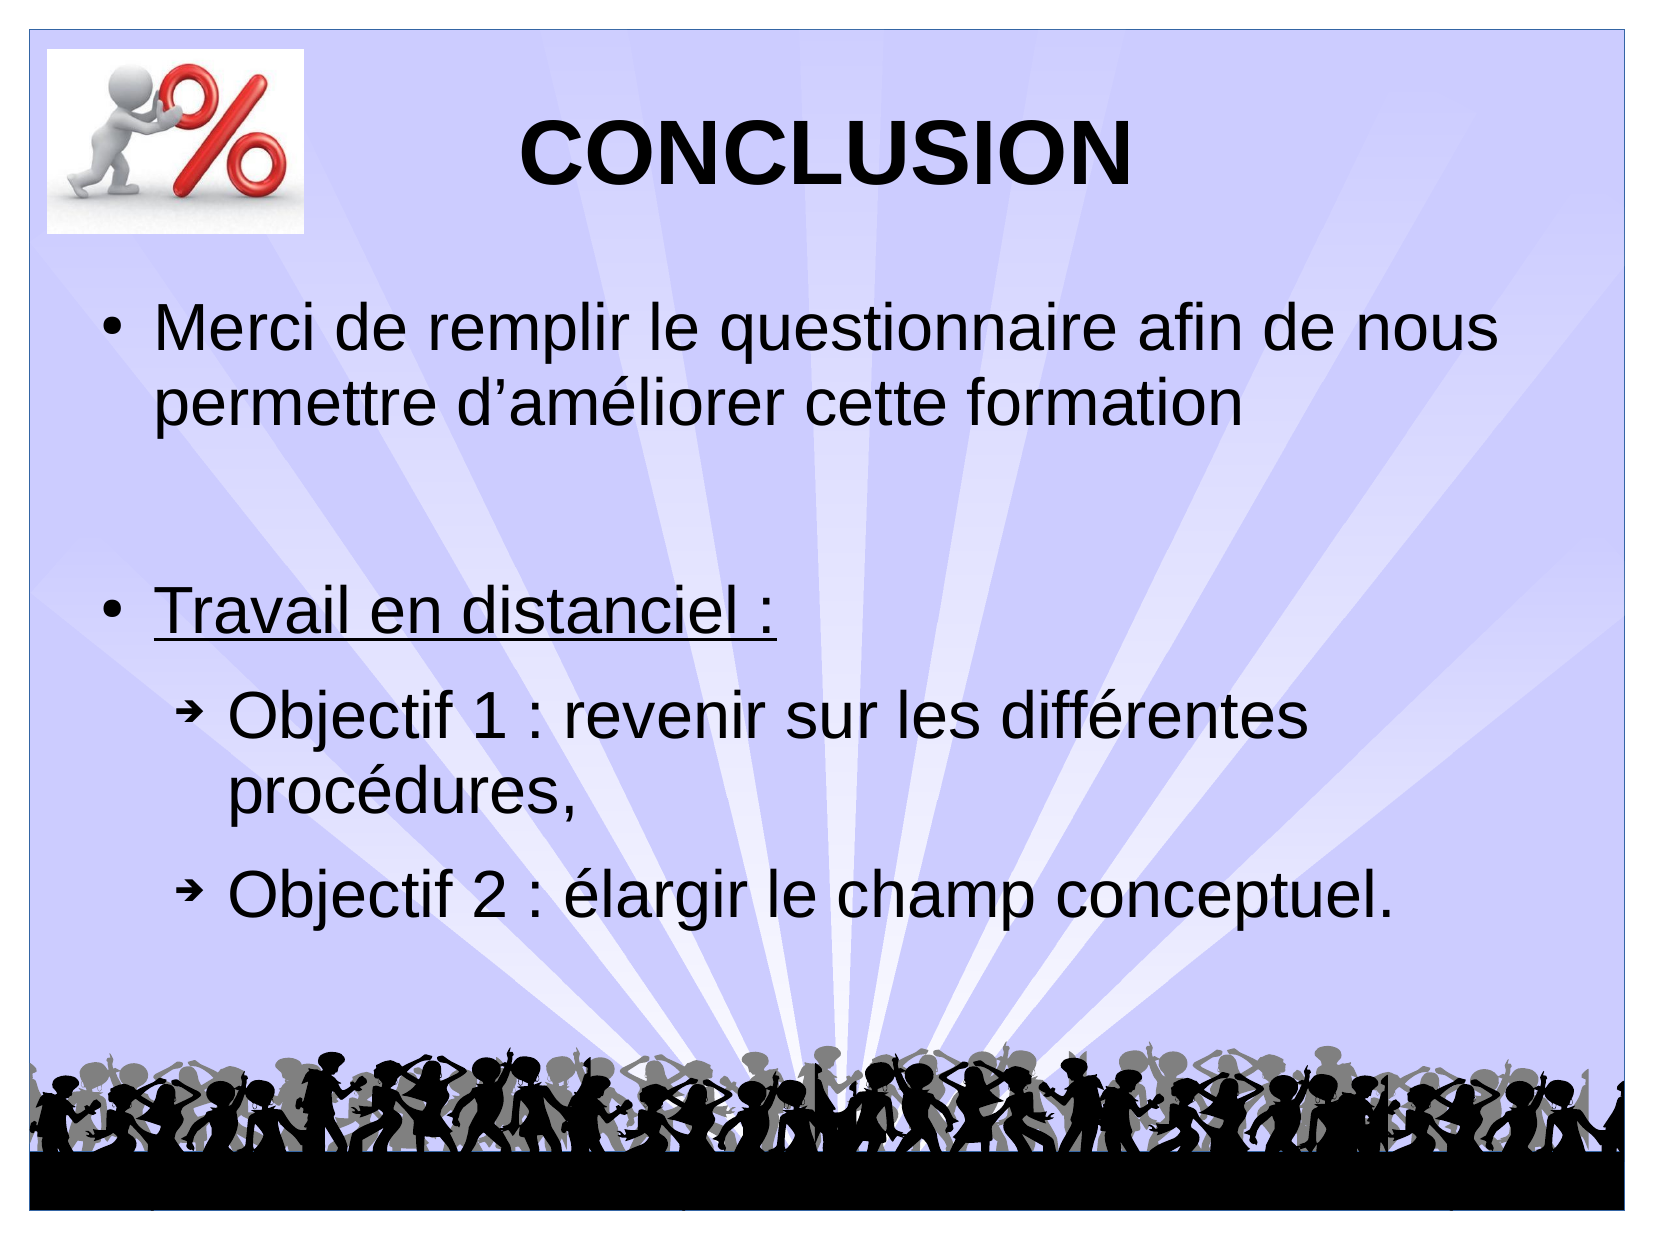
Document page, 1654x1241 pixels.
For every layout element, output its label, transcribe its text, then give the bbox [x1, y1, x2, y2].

title CONCLUSION [82, 49, 1571, 257]
list Merci de remplir le questionnaire afin de nous permettre d’améliorer cette formation Travail en distanciel : Objectif 1 : revenir sur les différentes procédures, Objectif 2 : élargir le champ conceptuel. [82, 290, 1571, 1037]
picture [47, 49, 304, 235]
